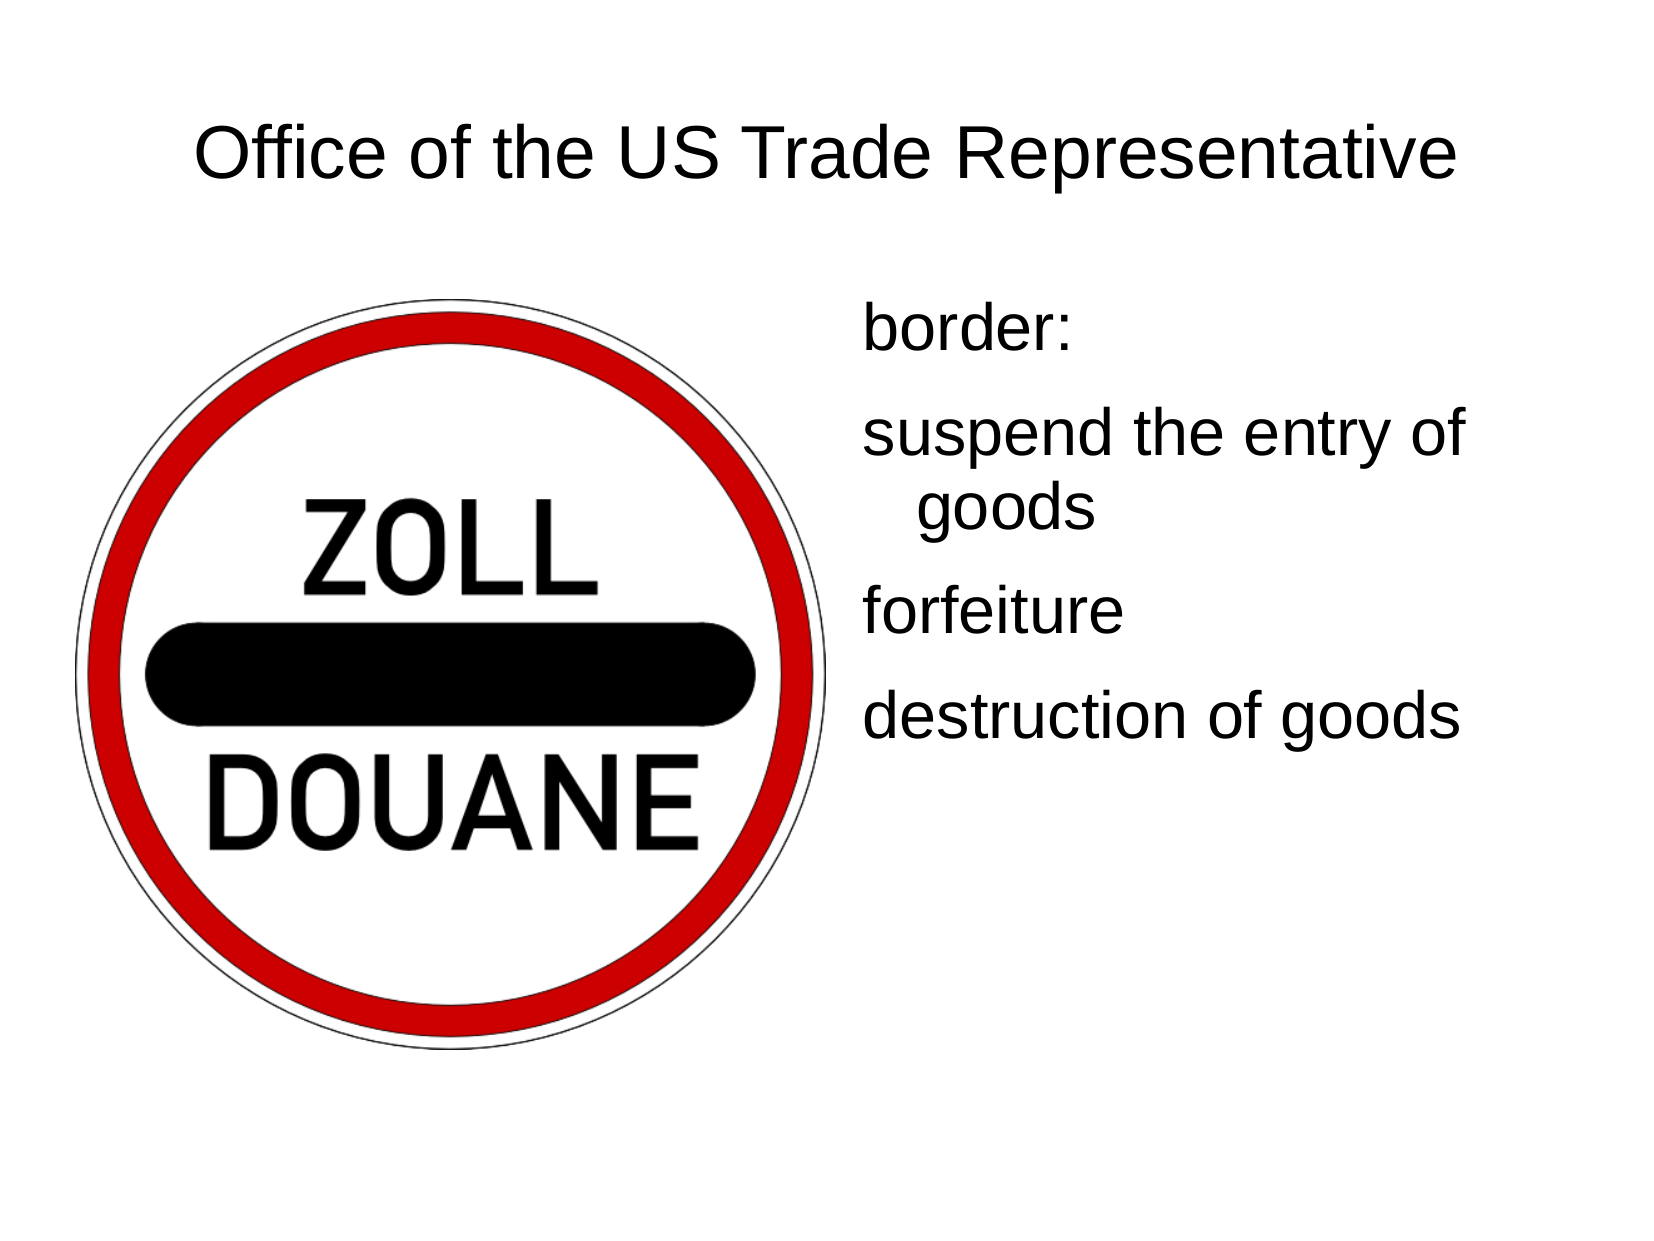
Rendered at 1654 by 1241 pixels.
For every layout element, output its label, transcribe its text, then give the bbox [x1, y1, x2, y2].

picture [75, 299, 826, 1051]
list border: suspend the entry of goods forfeiture destruction of goods [845, 290, 1572, 1109]
title Office of the US Trade Representative [82, 49, 1571, 257]
